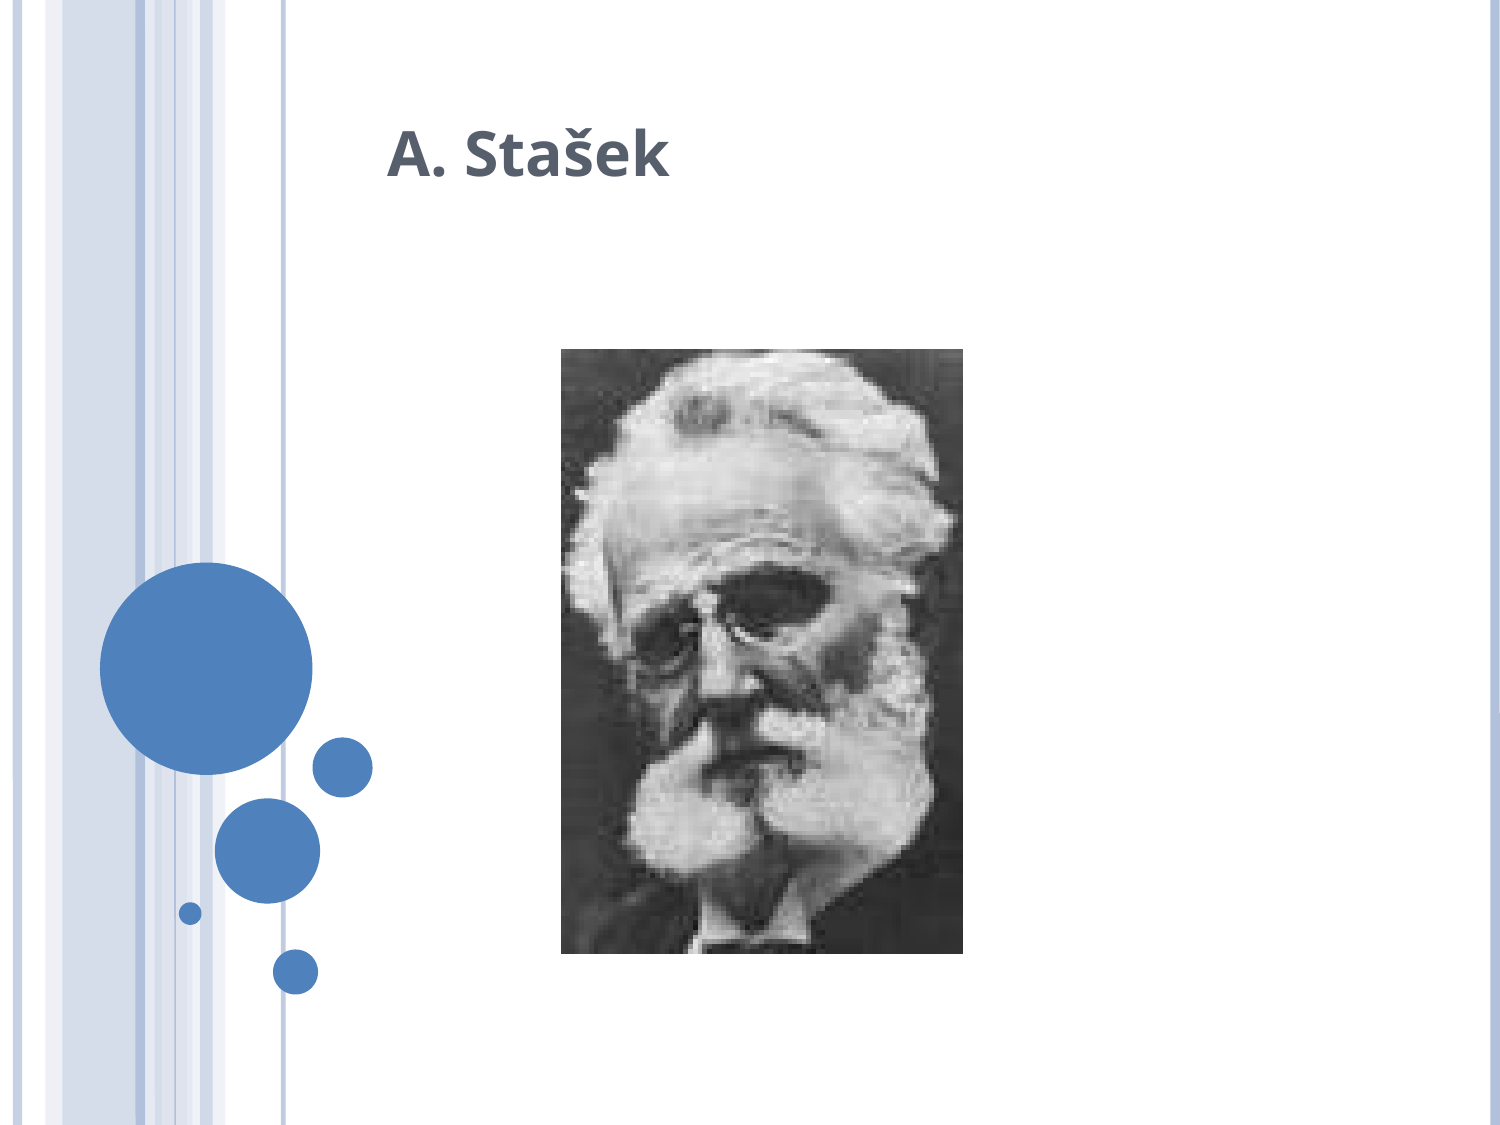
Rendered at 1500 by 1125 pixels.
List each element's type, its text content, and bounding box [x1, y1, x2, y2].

picture [561, 349, 963, 954]
title A. Stašek [371, 66, 1385, 197]
